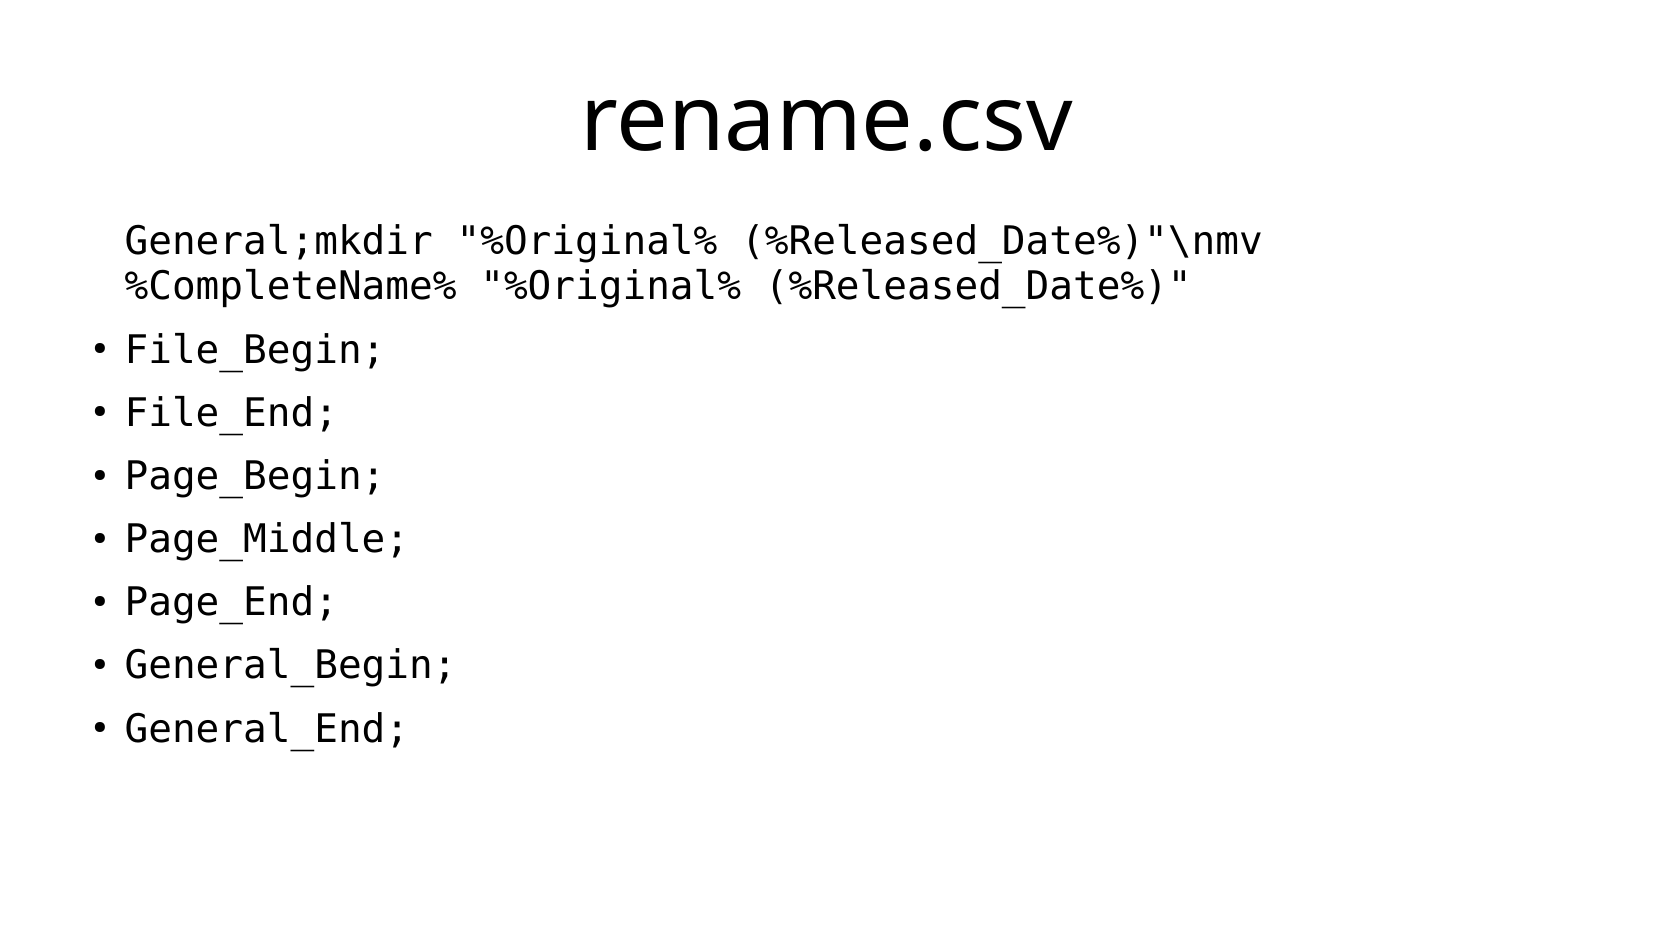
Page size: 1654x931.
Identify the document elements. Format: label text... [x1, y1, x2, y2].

list General;mkdir "%Original% (%Released_Date%)"\nmv %CompleteName% "%Original% (%Released_Date%)" File_Begin; File_End; Page_Begin; Page_Middle; Page_End; General_Begin; General_End; [82, 217, 1571, 758]
title rename.csv [82, 37, 1571, 193]
